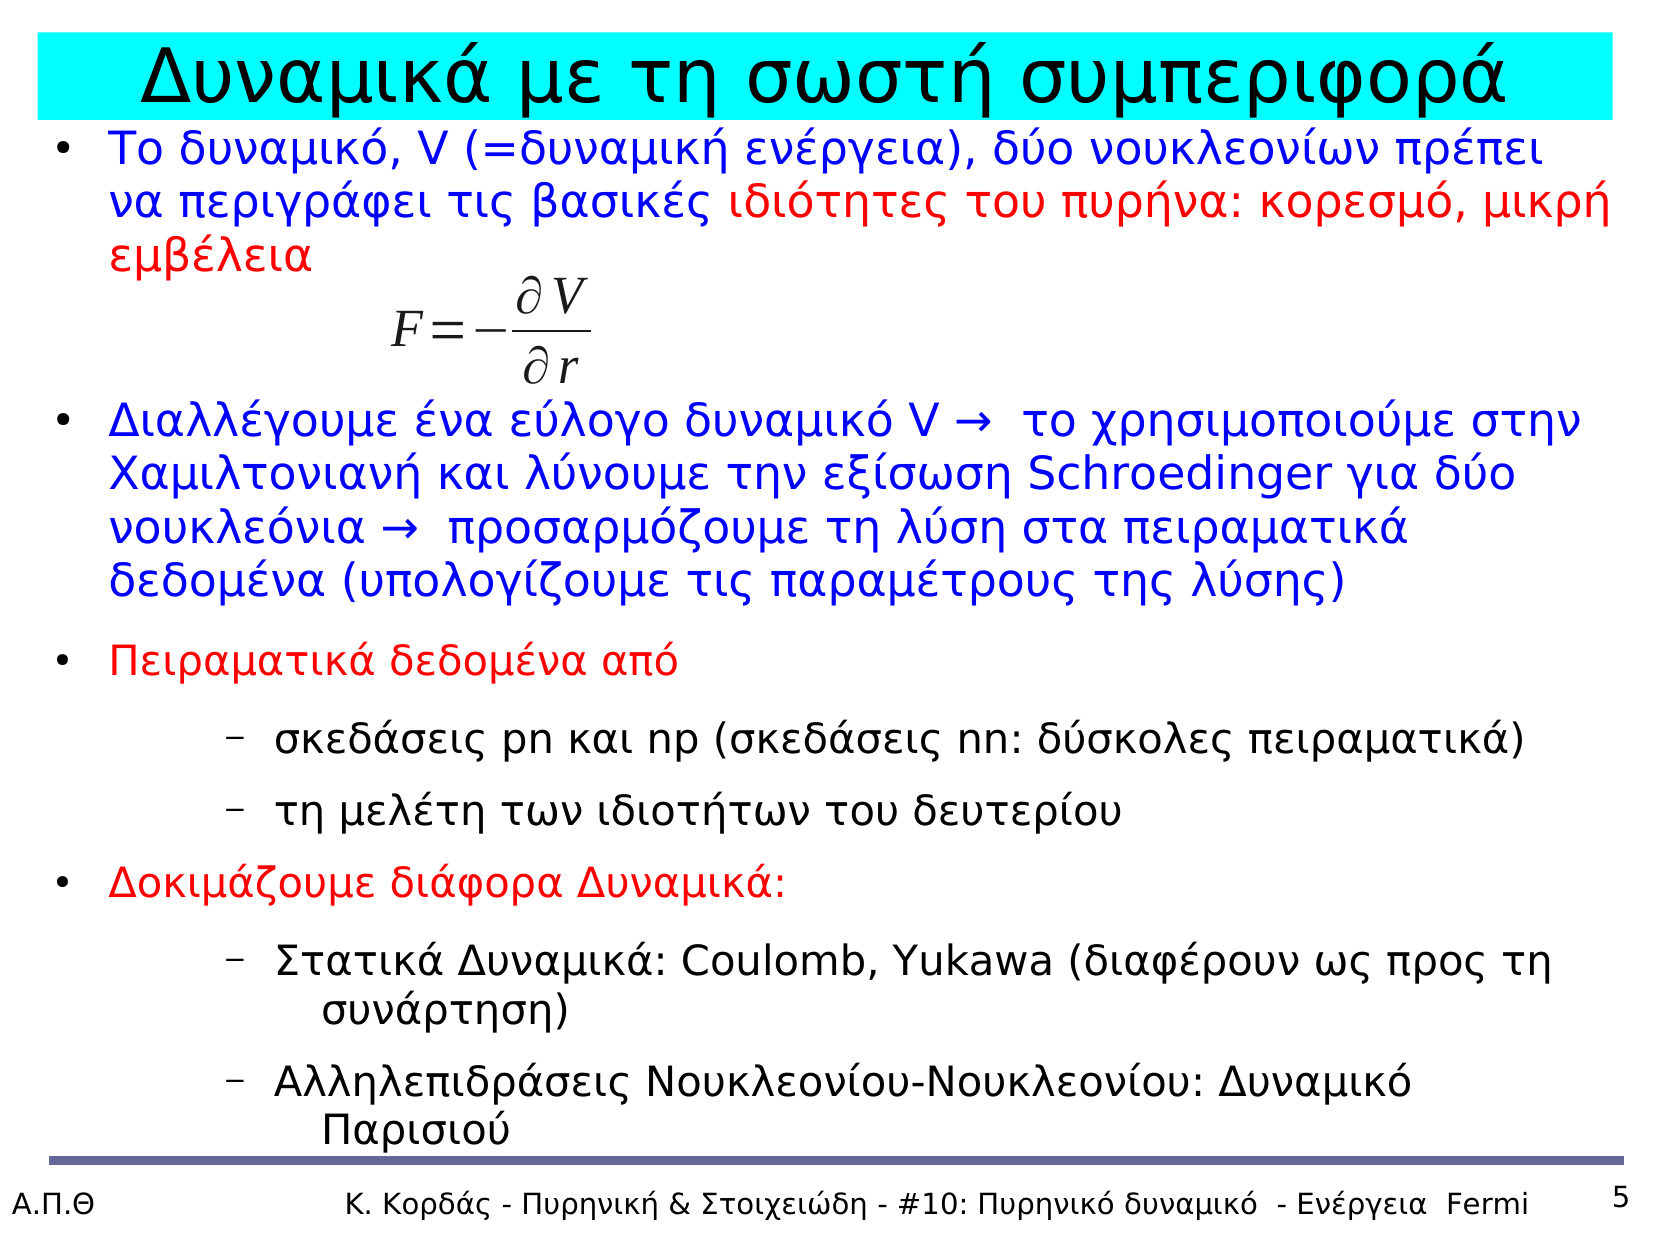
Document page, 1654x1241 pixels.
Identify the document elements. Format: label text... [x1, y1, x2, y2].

list Το δυναμικό, V (=δυναμική ενέργεια), δύο νουκλεονίων πρέπει να περιγράφει τις βασικές ιδιότητες του πυρήνα: κορεσμό, μικρή εμβέλεια Διαλλέγουμε ένα εύλογο δυναμικό V → το χρησιμοποιούμε στην Χαμιλτονιανή και λύνουμε την εξίσωση Schroedinger για δύο νουκλεόνια → προσαρμόζουμε τη λύση στα πειραματικά δεδομένα (υπολογίζουμε τις παραμέτρους της λύσης) Πειραματικά δεδομένα από σκεδάσεις pn και np (σκεδάσεις nn: δύσκολες πειραματικά) τη μελέτη των ιδιοτήτων του δευτερίου Δοκιμάζουμε διάφορα Δυναμικά: Στατικά Δυναμικά: Coulomb, Yukawa (διαφέρουν ως προς τη συνάρτηση) Αλληλεπιδράσεις Νουκλεονίου-Νουκλεονίου: Δυναμικό Παρισιού [37, 121, 1613, 1161]
title Δυναμικά με τη σωστή συμπεριφορά [37, 32, 1613, 120]
chart [375, 262, 607, 400]
